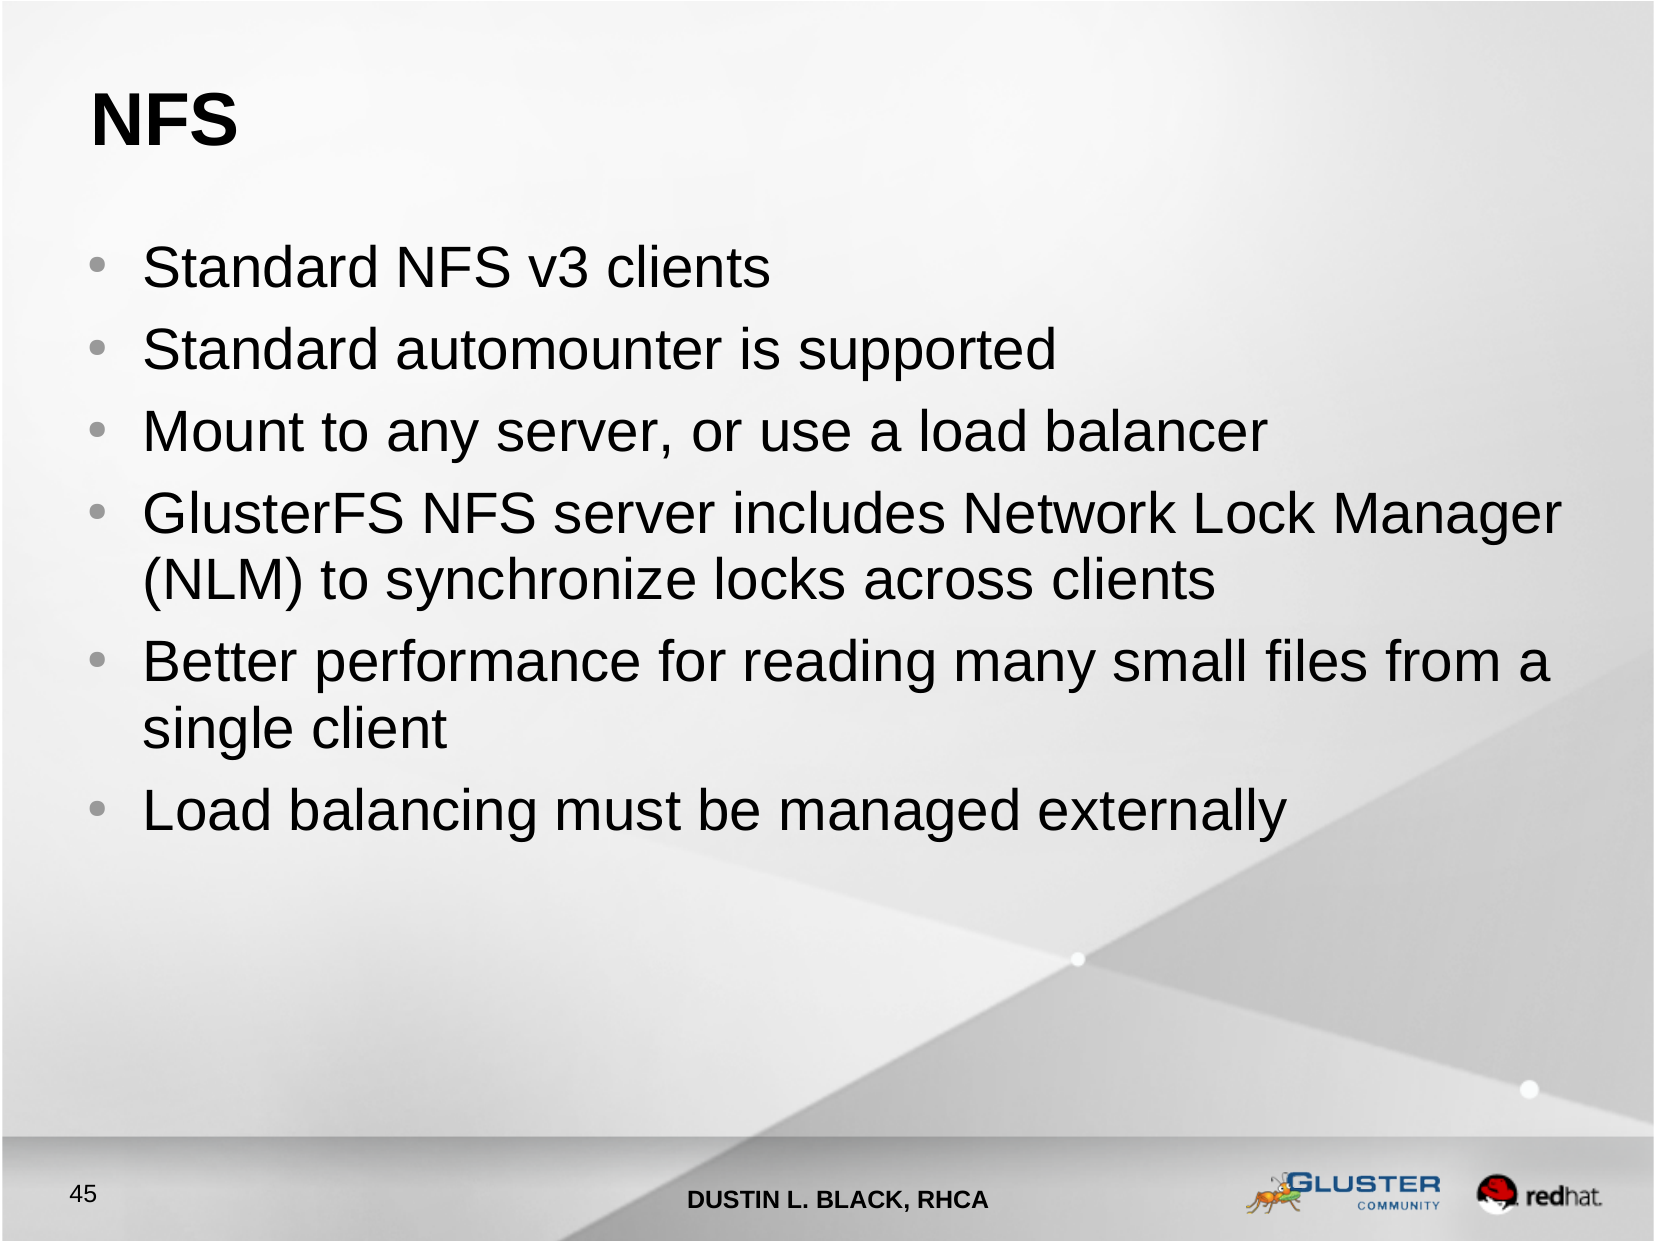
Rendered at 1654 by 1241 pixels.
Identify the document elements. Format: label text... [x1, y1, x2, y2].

picture [2, 1, 1654, 1241]
title NFS [90, 15, 1579, 223]
list Standard NFS v3 clients Standard automounter is supported Mount to any server, or use a load balancer GlusterFS NFS server includes Network Lock Manager (NLM) to synchronize locks across clients Better performance for reading many small files from a single client Load balancing must be managed externally [86, 232, 1576, 1111]
